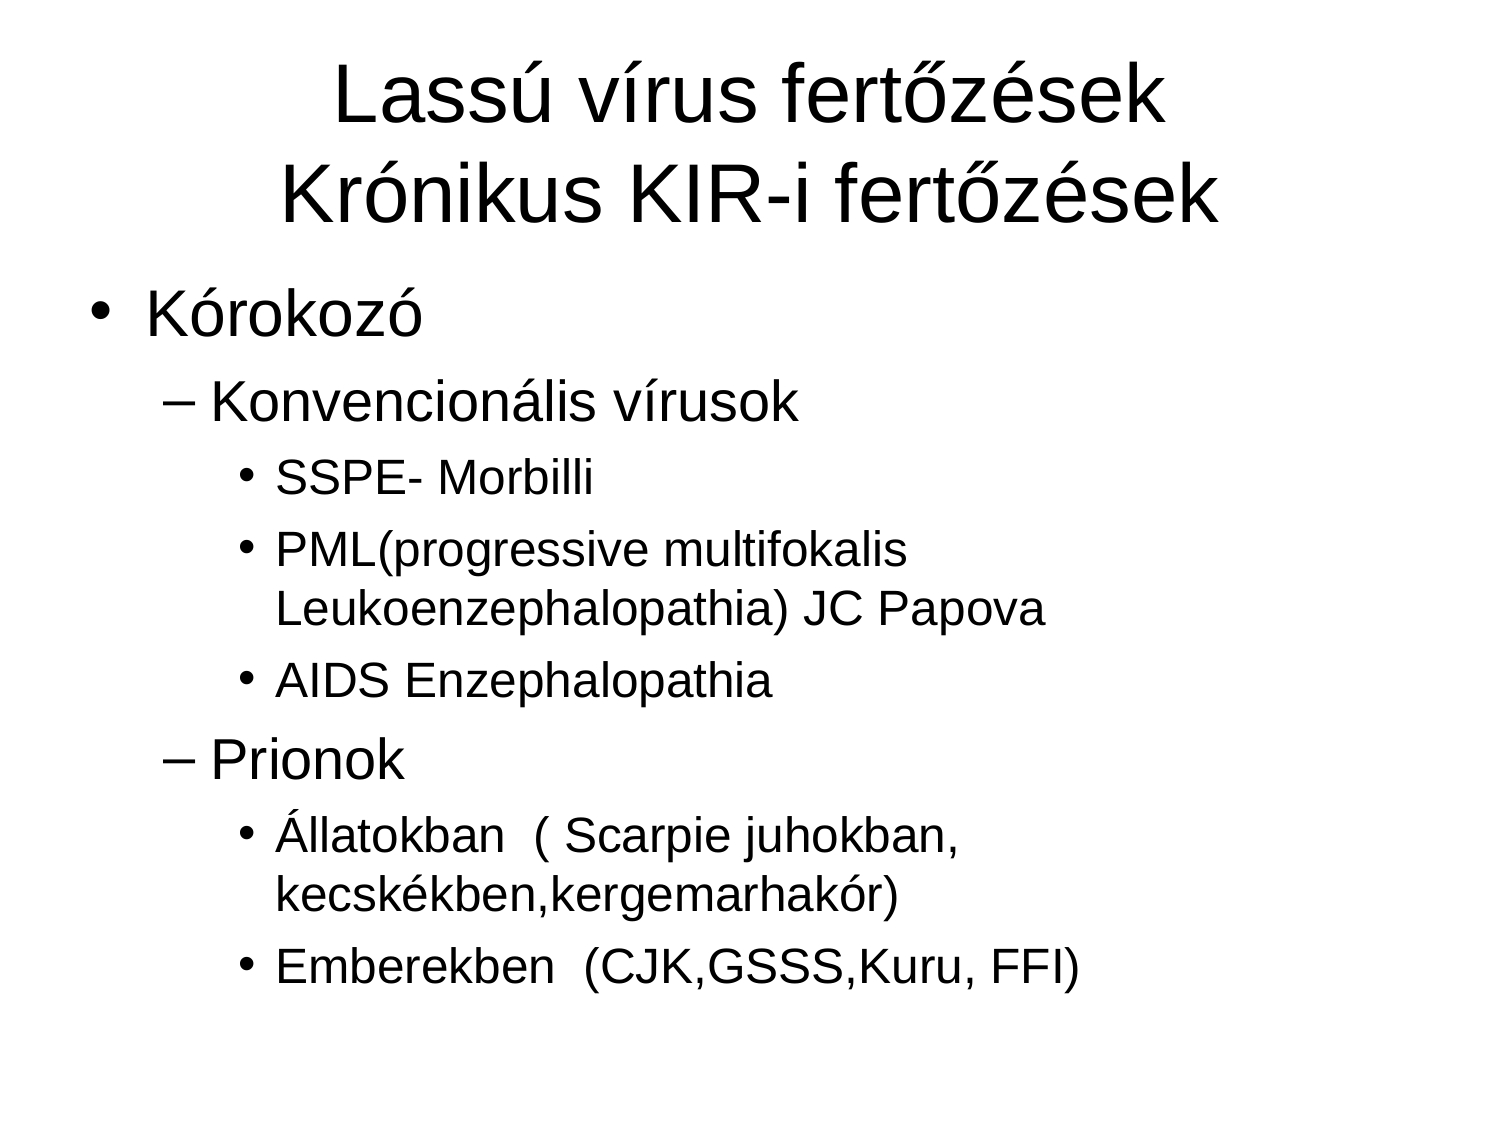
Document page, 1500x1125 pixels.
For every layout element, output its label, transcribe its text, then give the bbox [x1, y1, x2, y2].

title Lassú vírus fertőzések Krónikus KIR-i fertőzések [75, 31, 1426, 247]
list Kórokozó Konvencionális vírusok SSPE- Morbilli PML(progressive multifokalis Leukoenzephalopathia) JC Papova AIDS Enzephalopathia Prionok Állatokban ( Scarpie juhokban, kecskékben,kergemarhakór) Emberekben (CJK,GSSS,Kuru, FFI) [75, 262, 1426, 1005]
